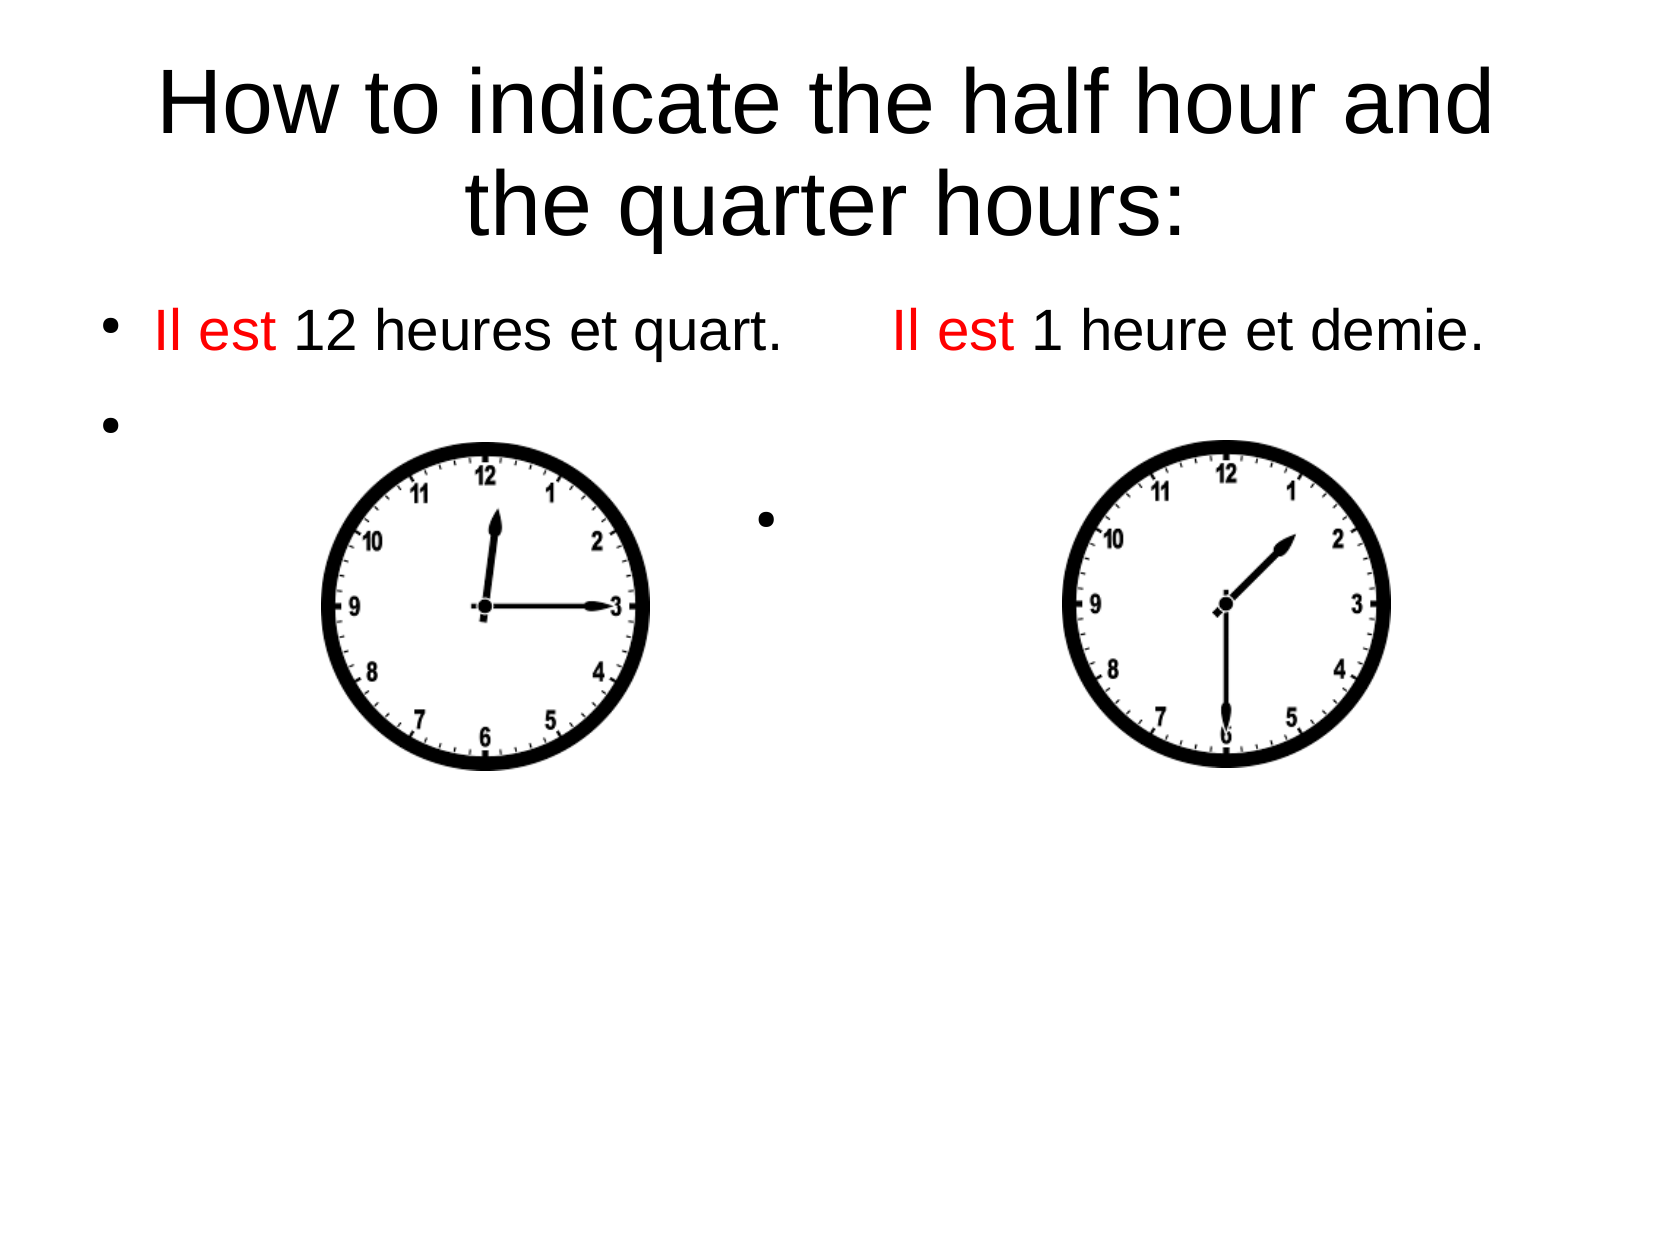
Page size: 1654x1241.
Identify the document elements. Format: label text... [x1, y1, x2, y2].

picture [321, 442, 650, 771]
list Il est 12 heures et quart. Il est 1 heure et demie. [82, 290, 1571, 1109]
title How to indicate the half hour and the quarter hours: [82, 49, 1571, 257]
picture [1062, 440, 1391, 768]
